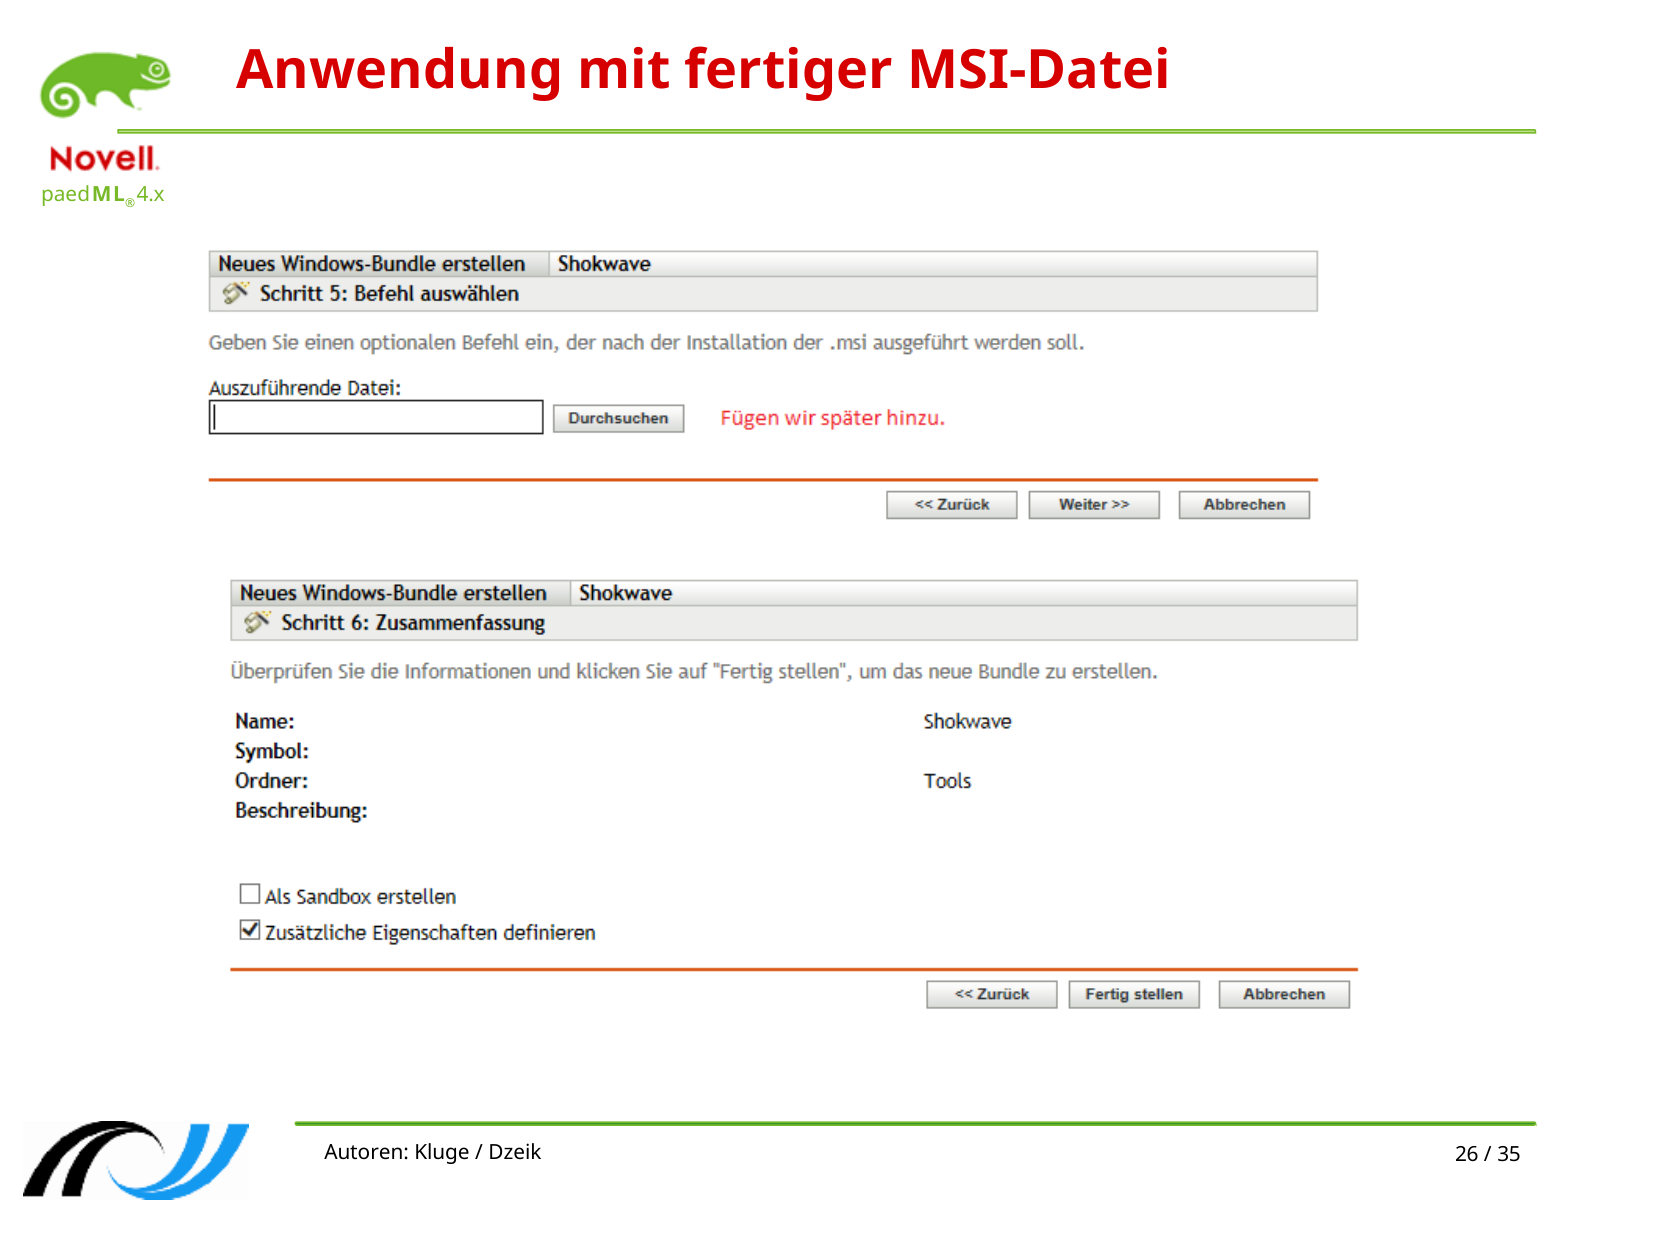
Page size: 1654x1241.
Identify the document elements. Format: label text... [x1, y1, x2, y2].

title Anwendung mit fertiger MSI-Datei [236, 17, 1536, 119]
picture [206, 232, 1334, 532]
picture [226, 566, 1388, 1034]
picture [26, 35, 184, 193]
picture [23, 1121, 249, 1200]
